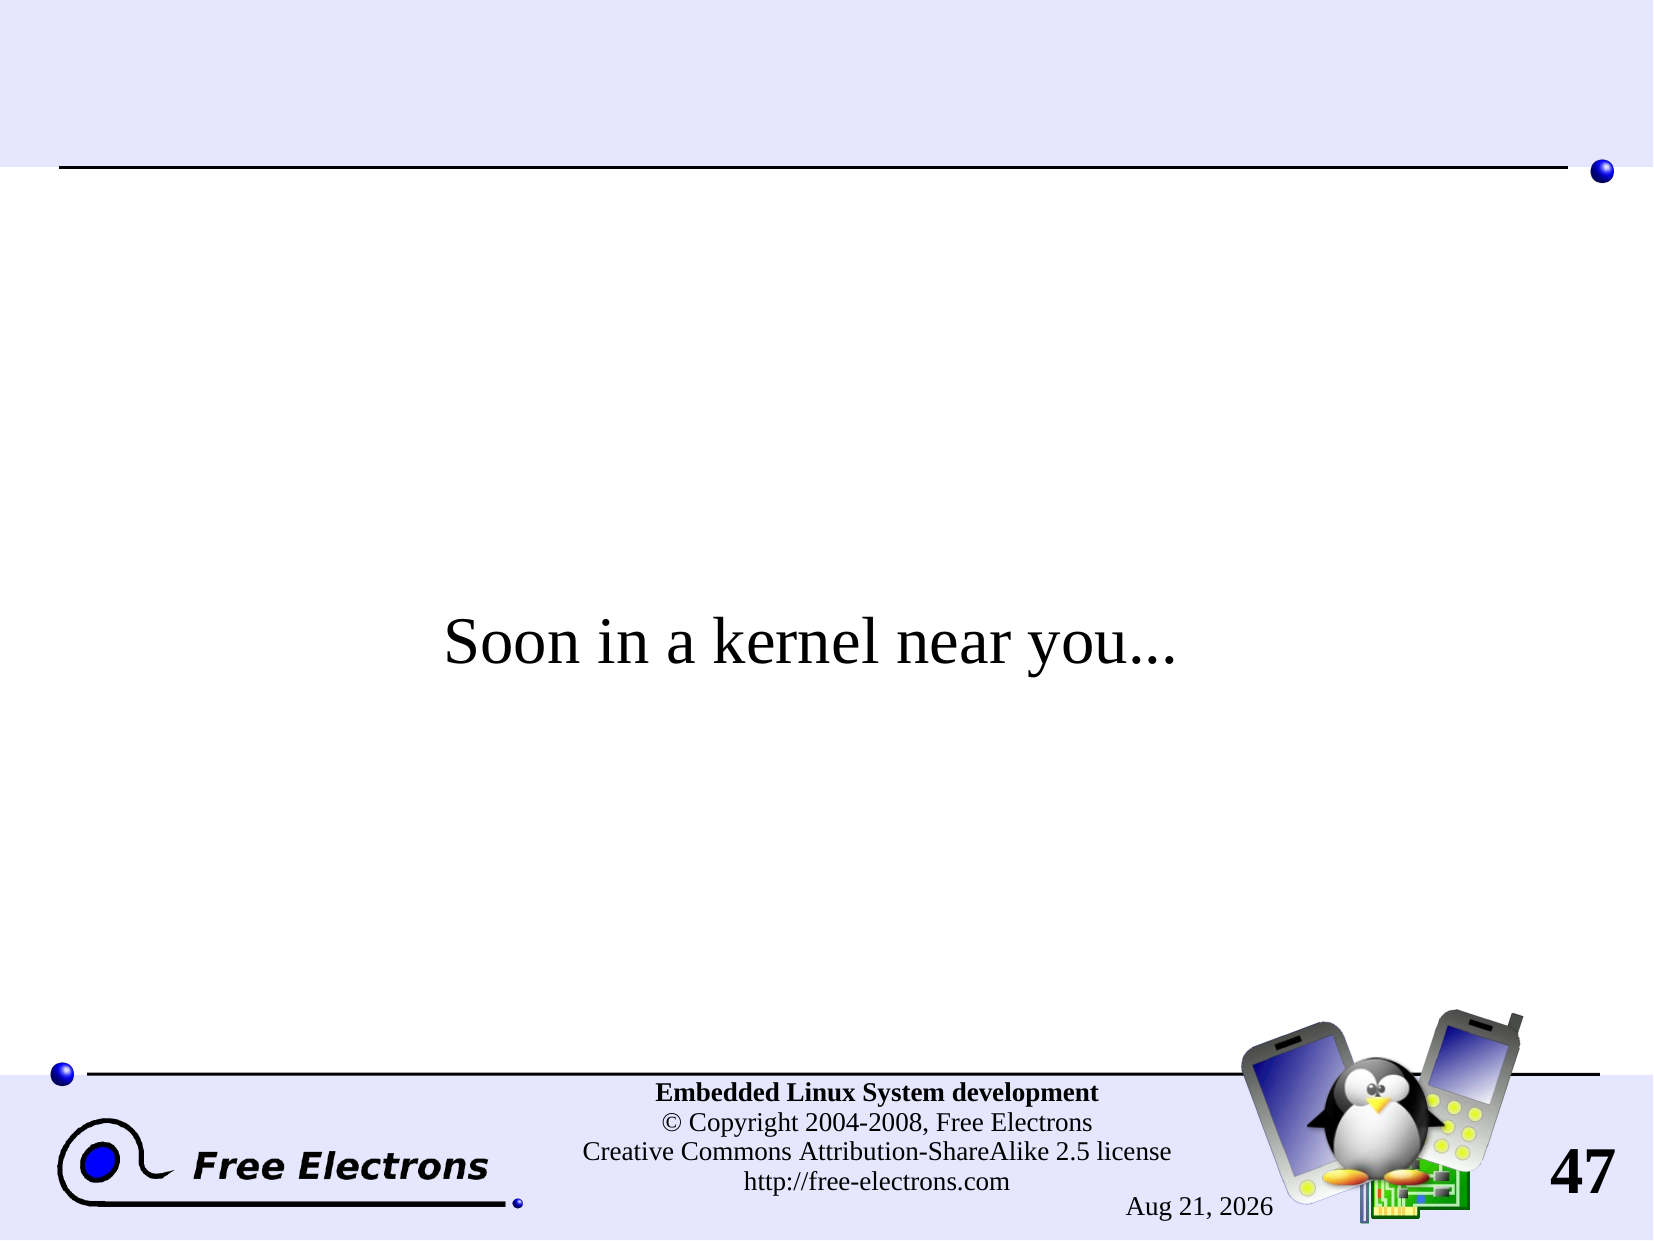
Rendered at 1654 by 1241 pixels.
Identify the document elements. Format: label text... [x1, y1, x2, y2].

picture [50, 1107, 527, 1216]
picture [1231, 1007, 1538, 1241]
subtitle Soon in a kernel near you... [105, 216, 1518, 1066]
